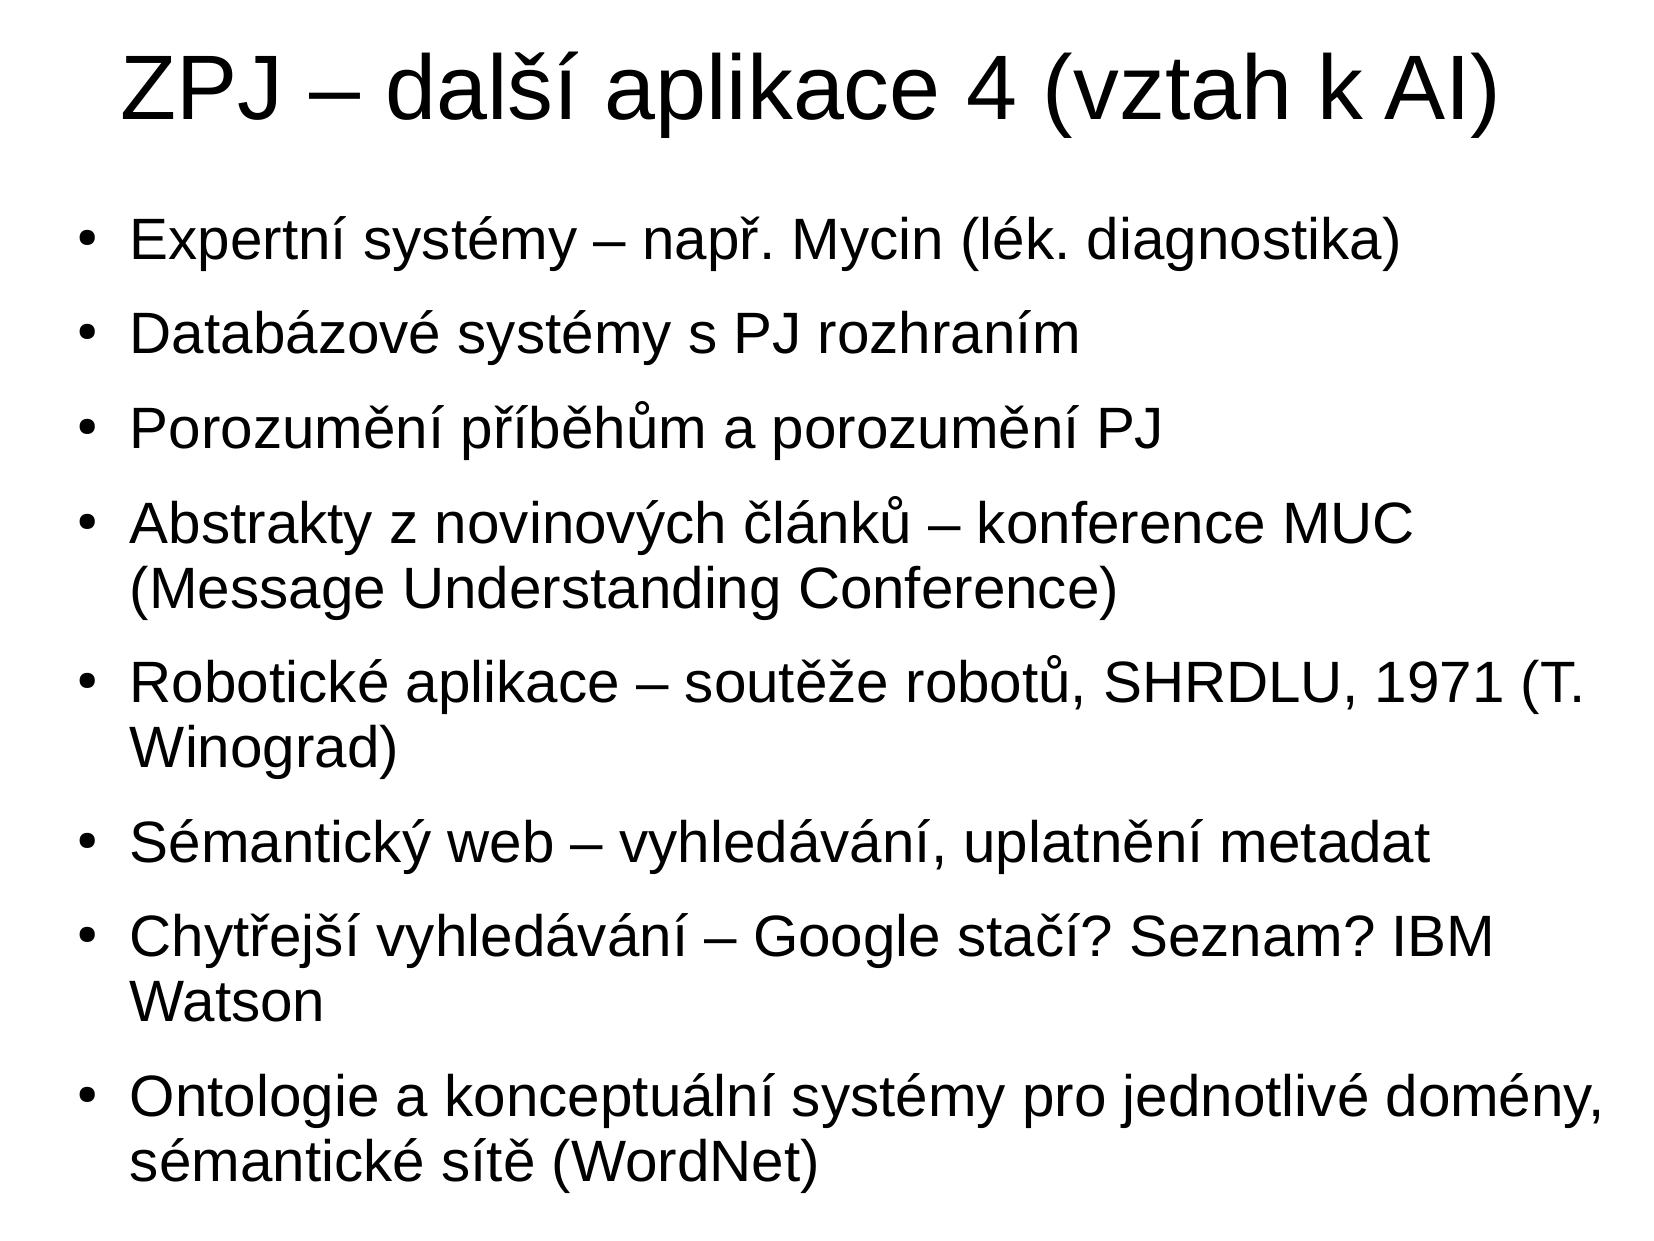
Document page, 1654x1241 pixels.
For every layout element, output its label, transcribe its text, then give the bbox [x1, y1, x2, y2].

list Expertní systémy – např. Mycin (lék. diagnostika) Databázové systémy s PJ rozhraním Porozumění příběhům a porozumění PJ Abstrakty z novinových článků – konference MUC (Message Understanding Conference) Robotické aplikace – soutěže robotů, SHRDLU, 1971 (T. Winograd) Sémantický web – vyhledávání, uplatnění metadat Chytřejší vyhledávání – Google stačí? Seznam? IBM Watson Ontologie a konceptuální systémy pro jednotlivé domény, sémantické sítě (WordNet) [59, 206, 1625, 1191]
title ZPJ – další aplikace 4 (vztah k AI) [59, 36, 1565, 139]
